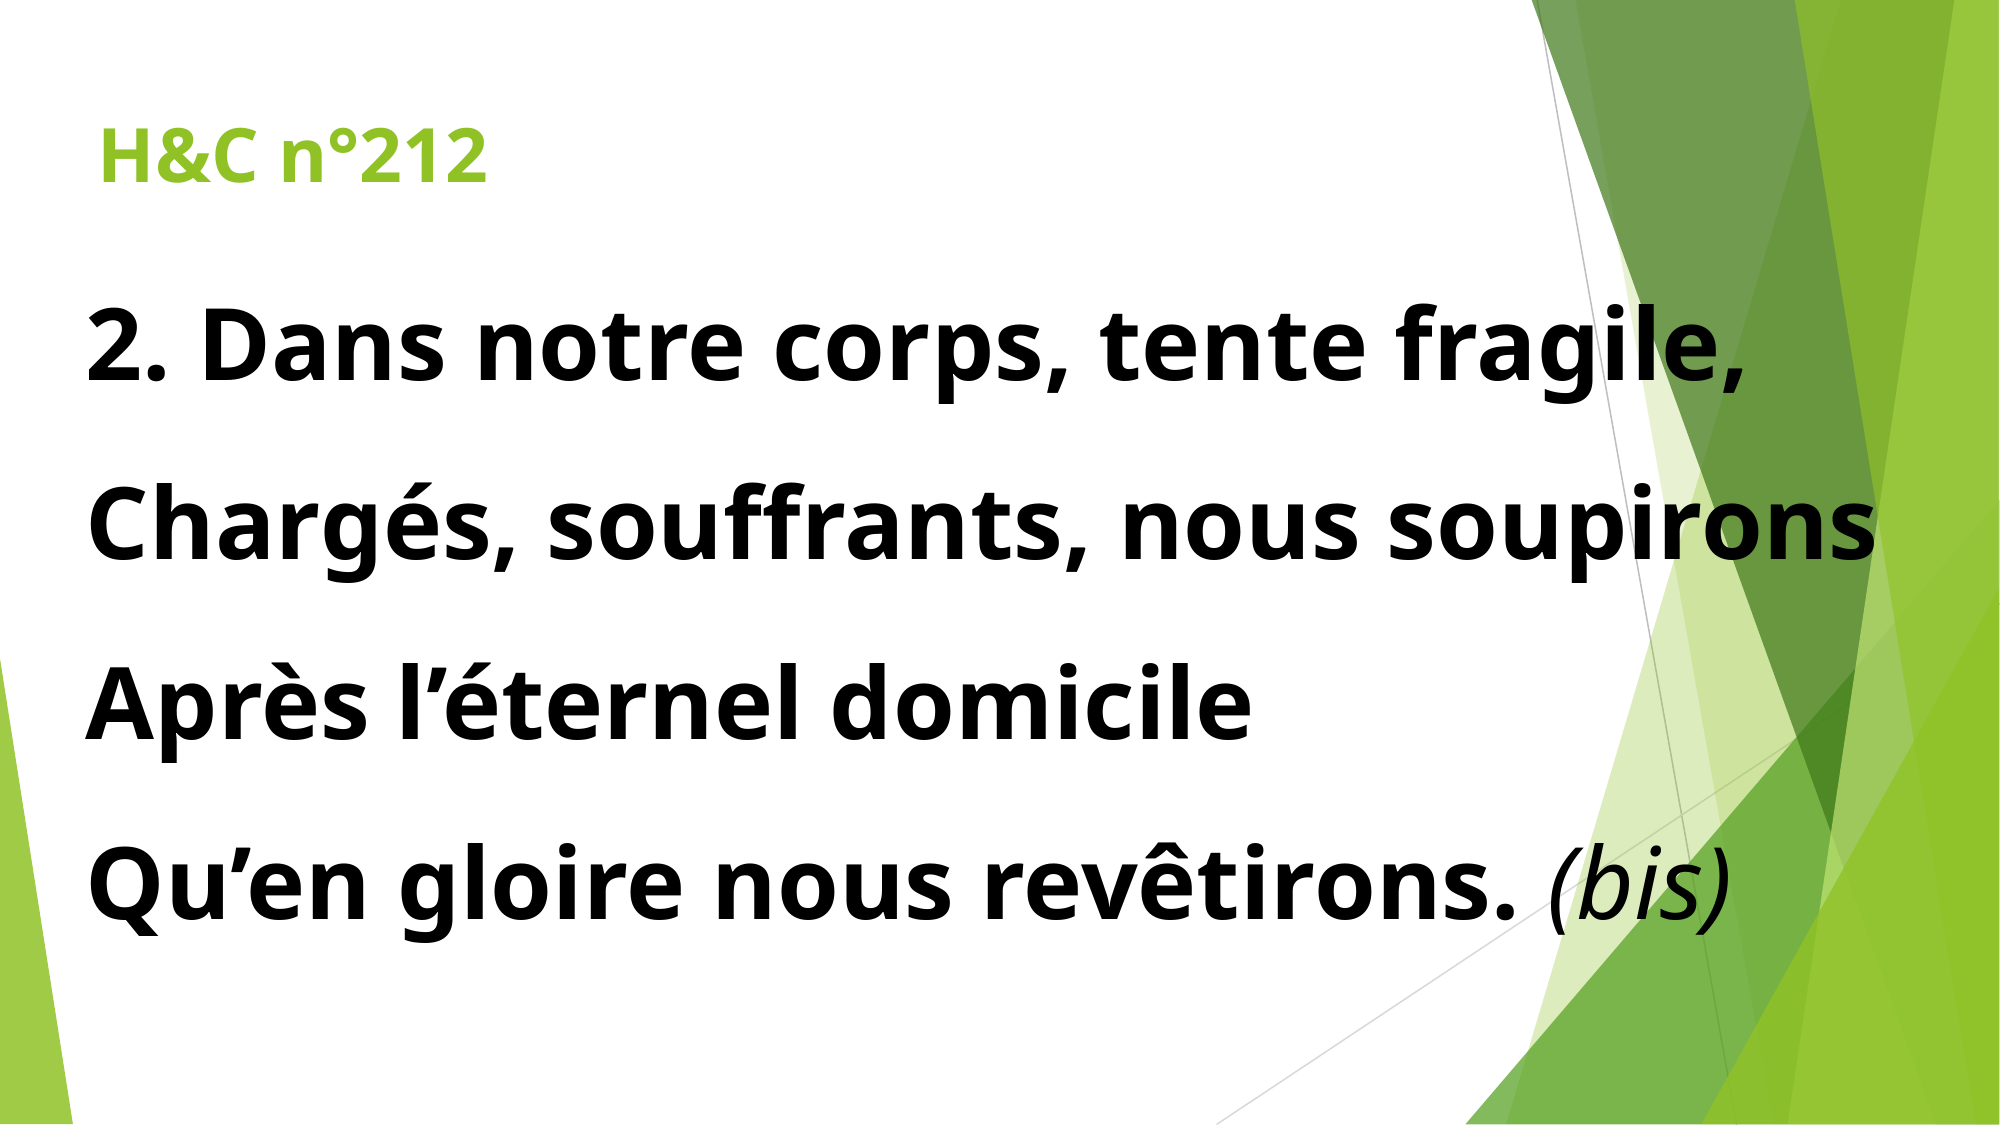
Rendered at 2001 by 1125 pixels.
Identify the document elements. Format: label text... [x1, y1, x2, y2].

text_box 2. Dans notre corps, tente fragile, Chargés, souffrants, nous soupirons Après l’éternel domicile Qu’en gloire nous revêtirons. (bis) [70, 212, 1961, 1074]
text_box H&C n°212 [82, 99, 1522, 212]
